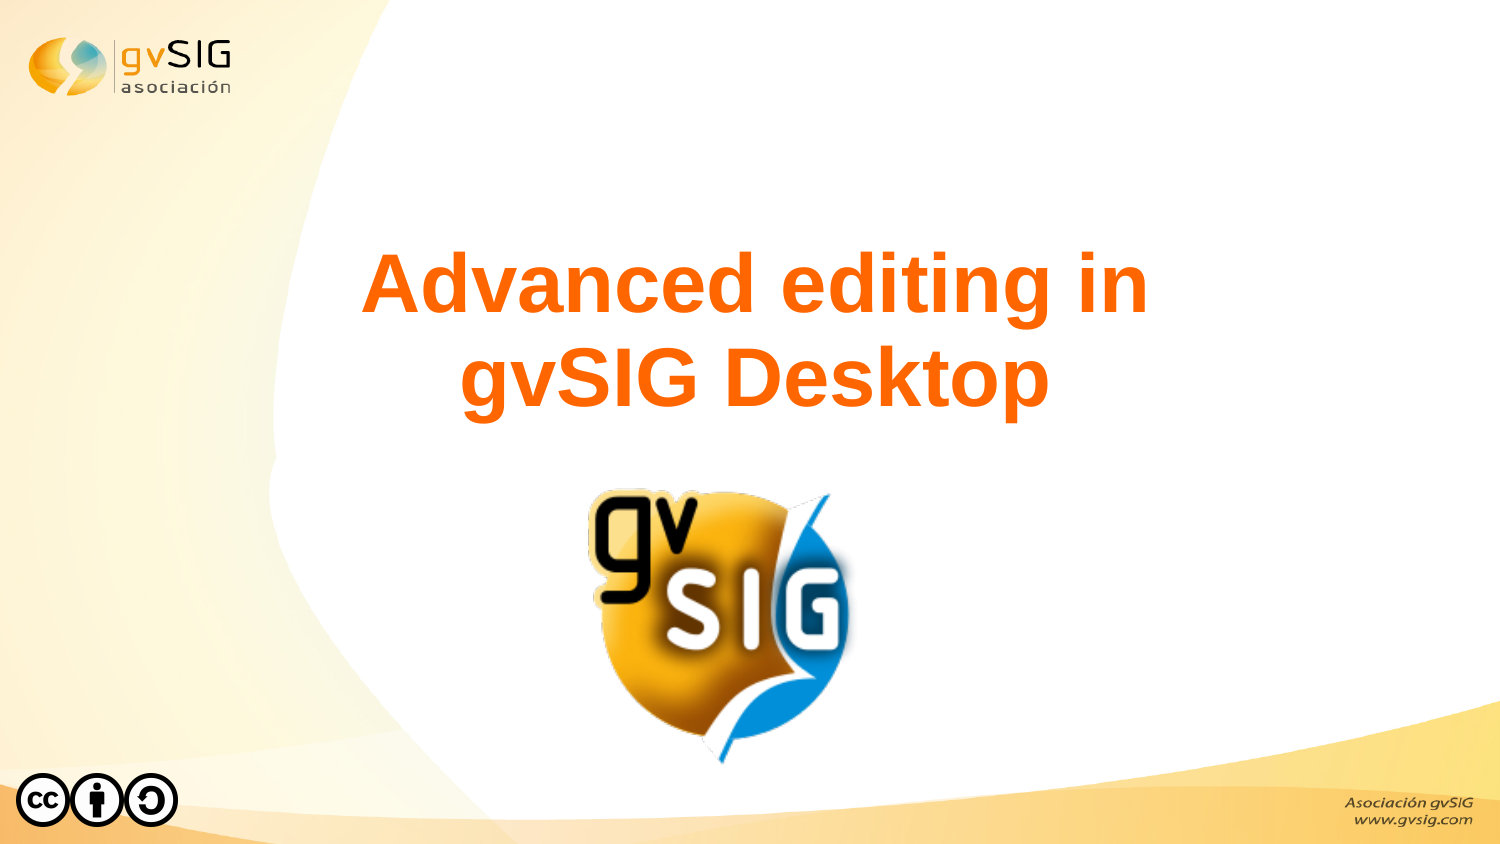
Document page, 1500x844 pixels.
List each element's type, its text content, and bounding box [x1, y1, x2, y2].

text_box Advanced editing in gvSIG Desktop [248, 230, 1264, 579]
picture [0, 0, 1500, 844]
